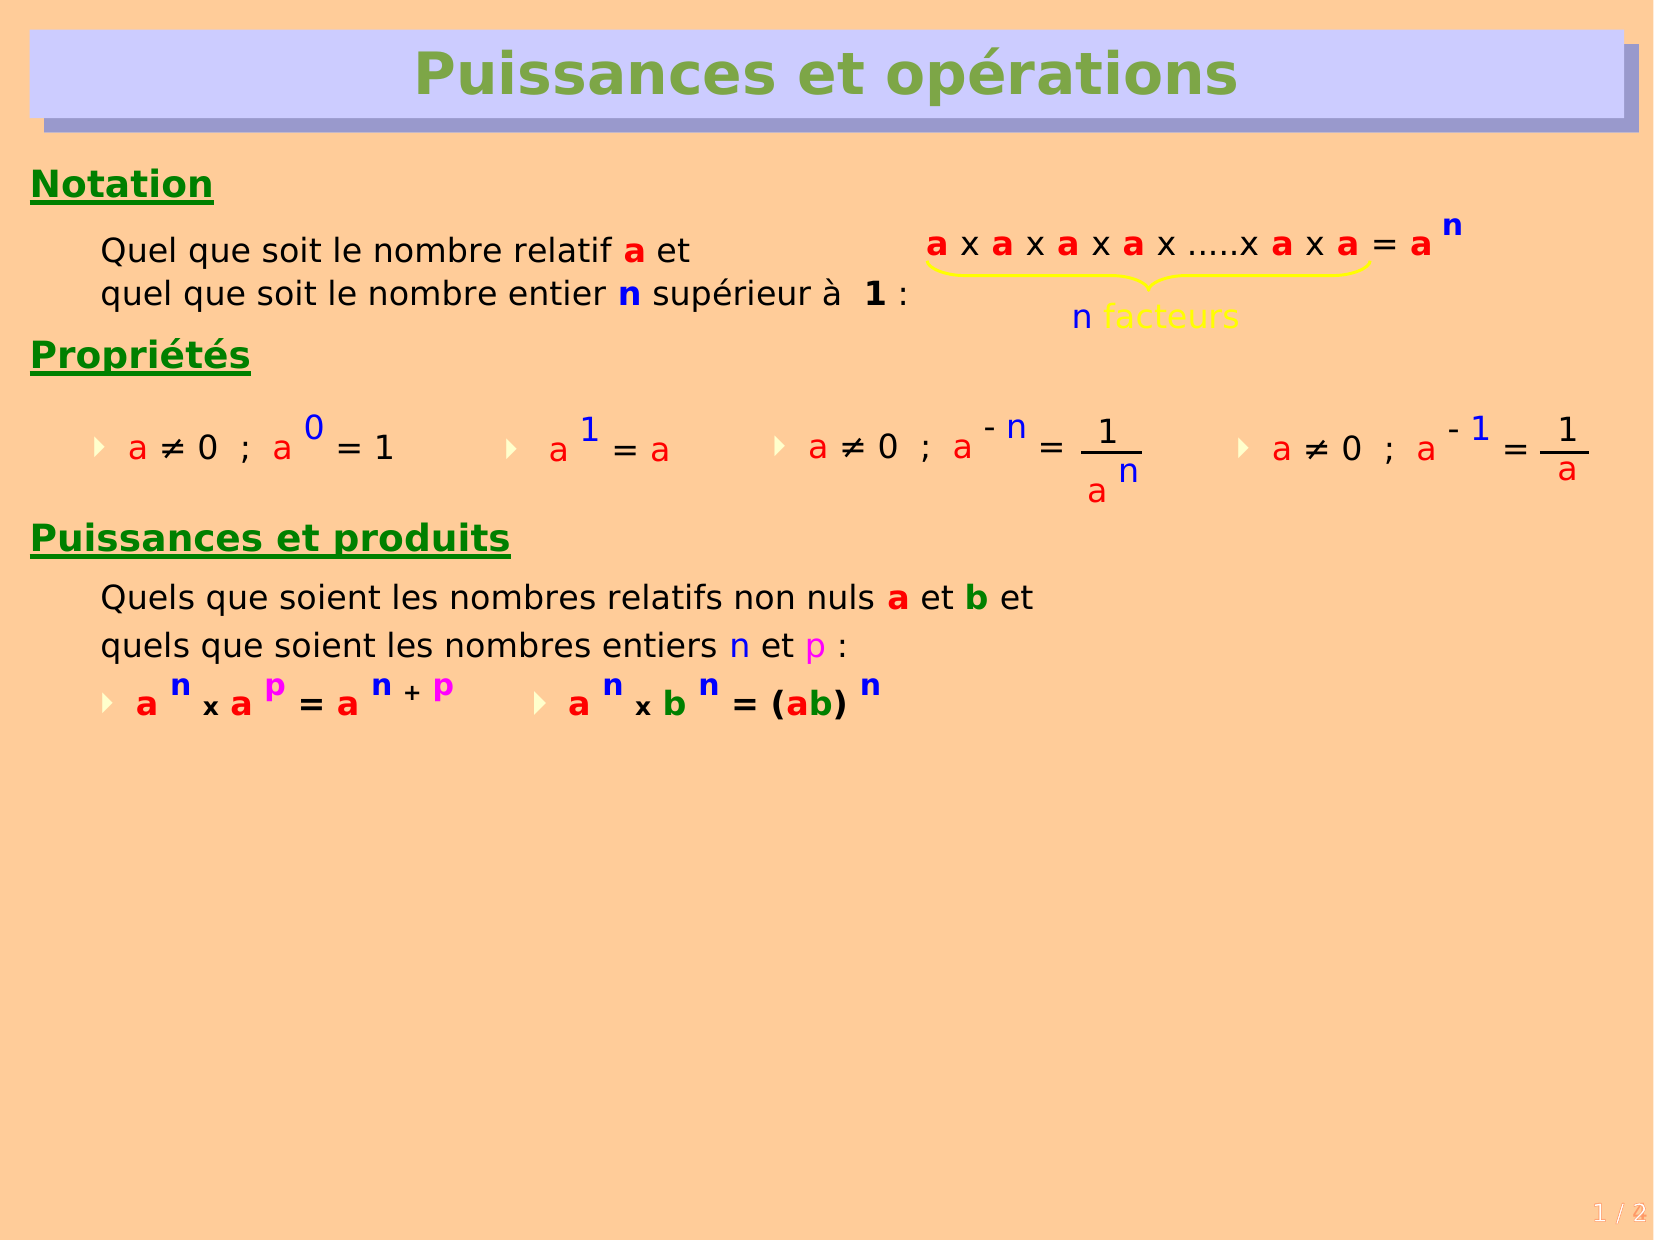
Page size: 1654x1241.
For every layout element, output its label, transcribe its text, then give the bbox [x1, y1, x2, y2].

text_box Propriétés [29, 333, 252, 378]
text_box 1 a n [1087, 454, 1140, 511]
text_box  a ≠ 0 ; a - n = [765, 408, 1076, 469]
text_box  a ≠ 0 ; a - 1 = [1229, 410, 1540, 471]
text_box Puissances et produits [29, 516, 512, 561]
title Puissances et opérations [29, 29, 1625, 119]
text_box a x a x a x a x .....x a x a = a n [925, 207, 1472, 264]
text_box  a 1 = a [496, 410, 670, 472]
text_box Notation [29, 162, 215, 207]
text_box quel que soit le nombre entier n supérieur à 1 : [100, 274, 910, 314]
text_box n facteurs [1071, 297, 1241, 337]
text_box Quels que soient les nombres relatifs non nuls a et b et [100, 571, 1034, 625]
text_box 1 a [1554, 454, 1582, 489]
text_box  a ≠ 0 ; a 0 = 1 [86, 408, 403, 470]
text_box 1 / 2 [1591, 1198, 1649, 1235]
text_box  a n x b n = (ab) n [521, 667, 885, 724]
text_box Quel que soit le nombre relatif a et [100, 224, 691, 274]
text_box quels que soient les nombres entiers n et p : [100, 625, 849, 666]
text_box  a n x a p = a n + p [91, 667, 456, 724]
text_box 1 a [1554, 410, 1582, 451]
text_box 1 a n [1087, 412, 1140, 451]
